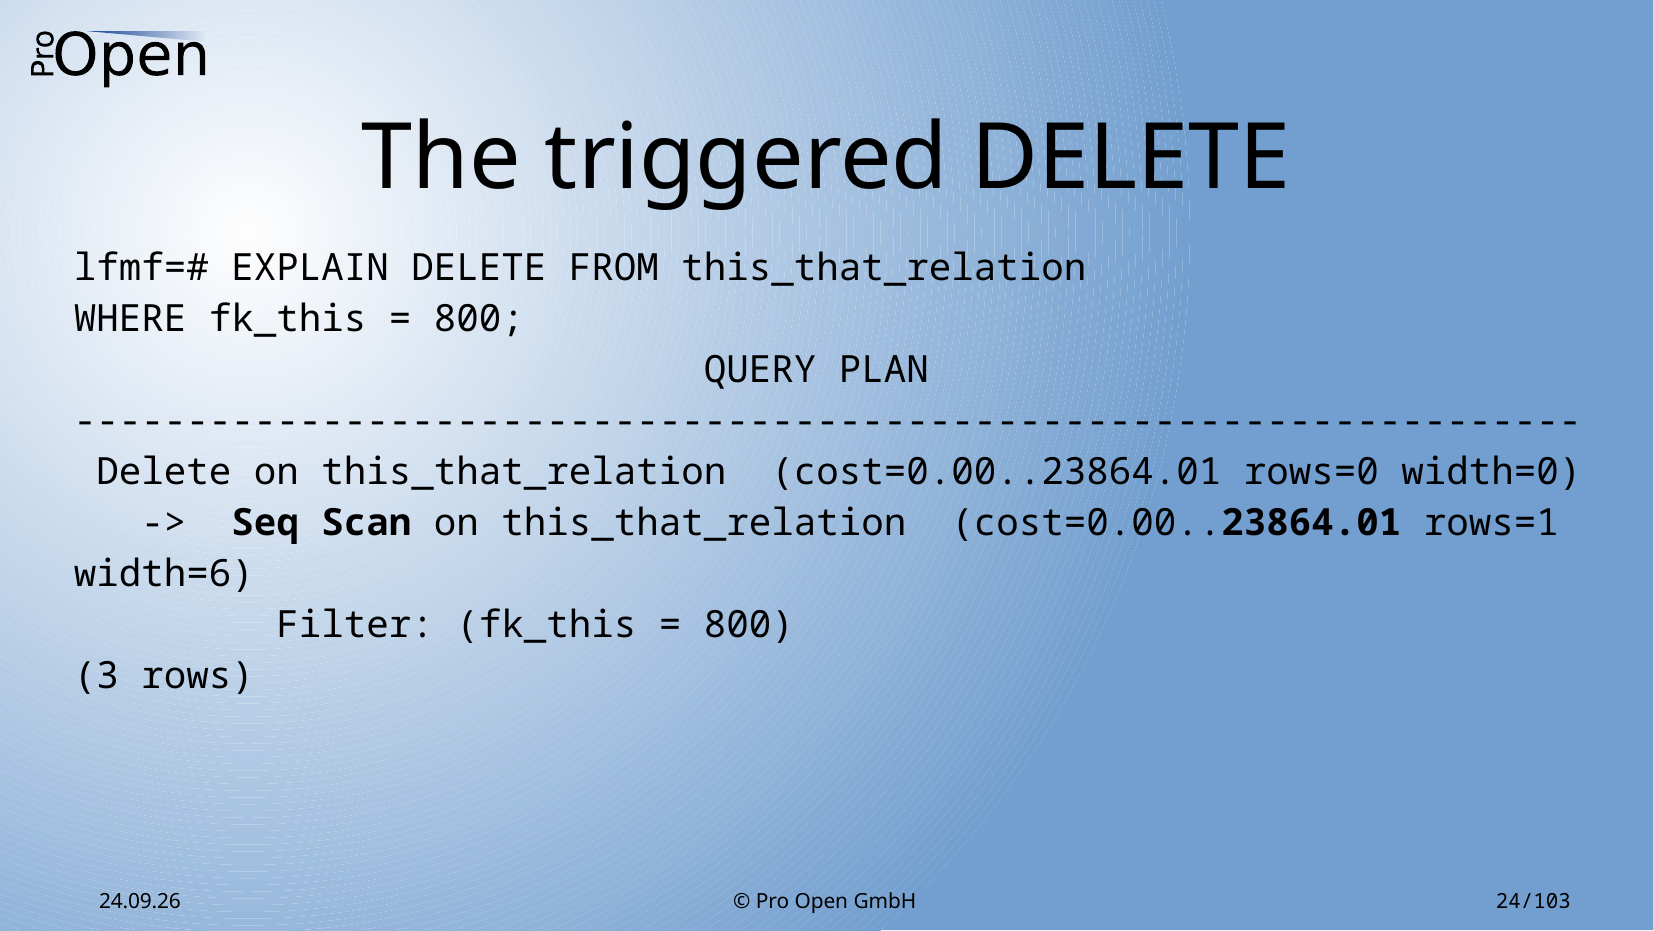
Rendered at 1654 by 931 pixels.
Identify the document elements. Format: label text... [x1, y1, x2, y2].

text_box lfmf=# EXPLAIN DELETE FROM this_that_relation WHERE fk_this = 800; QUERY PLAN ------------------------------------------------------------------- Delete on this_that_relation (cost=0.00..23864.01 rows=0 width=0) -> Seq Scan on this_that_relation (cost=0.00..23864.01 rows=1 width=6) Filter: (fk_this = 800) (3 rows) [59, 233, 1625, 827]
title The triggered DELETE [82, 88, 1571, 218]
